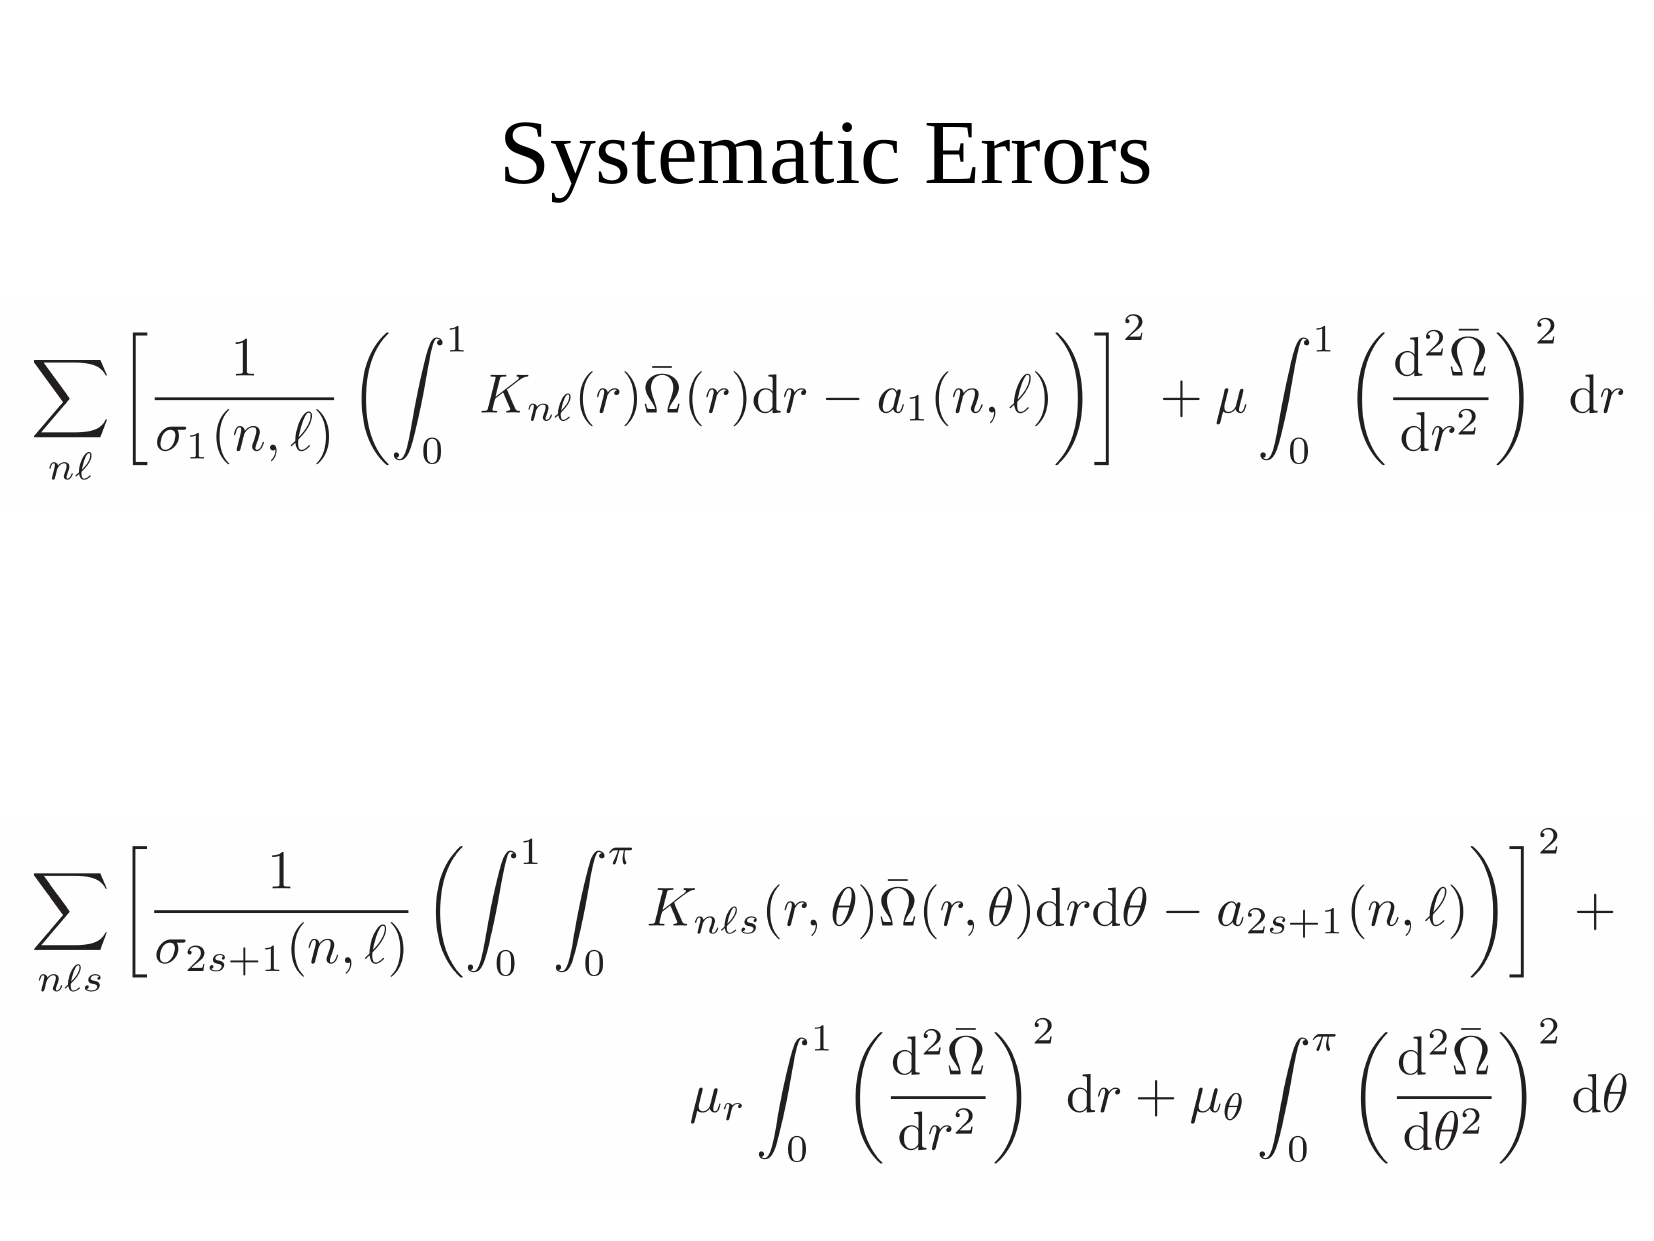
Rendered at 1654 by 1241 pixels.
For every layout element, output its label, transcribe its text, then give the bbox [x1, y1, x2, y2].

title Systematic Errors [82, 49, 1571, 257]
picture [0, 299, 1654, 513]
picture [0, 820, 1654, 1201]
